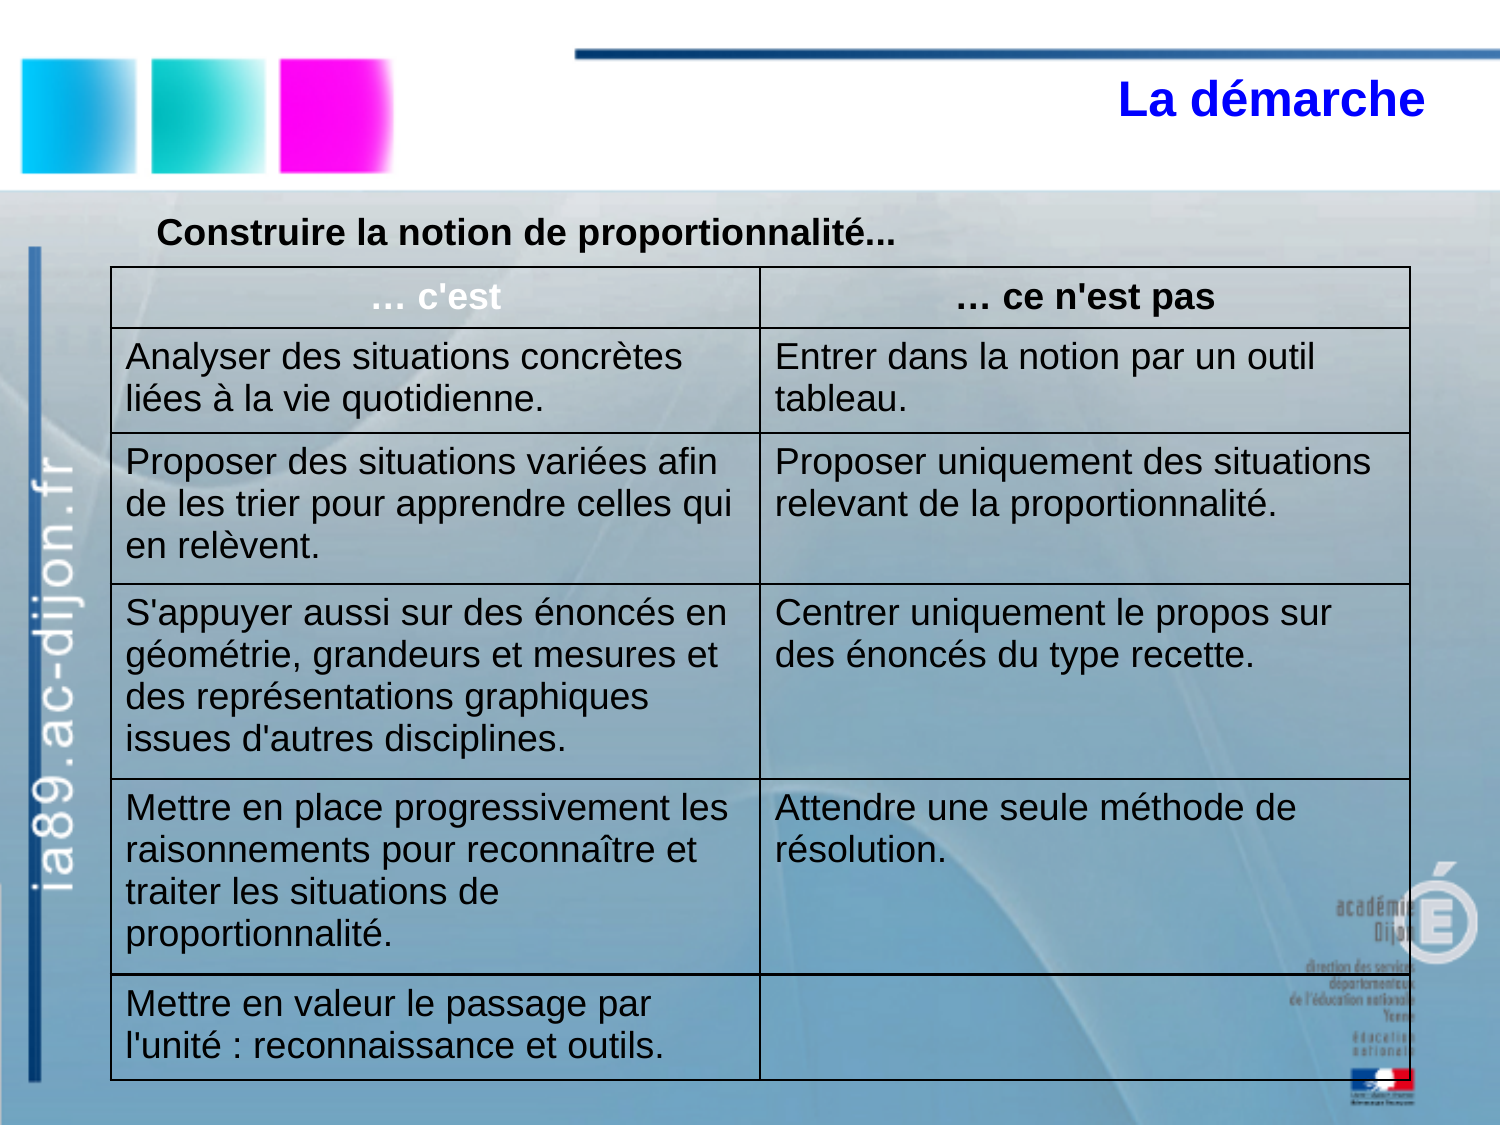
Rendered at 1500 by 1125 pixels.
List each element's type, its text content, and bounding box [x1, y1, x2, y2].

table_cell Proposer uniquement des situations relevant de la proportionnalité. [761, 434, 1409, 583]
table_cell Analyser des situations concrètes liées à la vie quotidienne. [112, 329, 759, 432]
text_box La démarche [531, 59, 1441, 134]
table_header … c'est [112, 268, 759, 327]
table_cell Mettre en place progressivement les raisonnements pour reconnaître et traiter les situations de proportionnalité. [112, 780, 759, 973]
table_cell Mettre en valeur le passage par l'unité : reconnaissance et outils. [112, 976, 759, 1079]
table_cell Entrer dans la notion par un outil tableau. [761, 329, 1409, 432]
text_box Construire la notion de proportionnalité... [141, 200, 1347, 261]
table_cell Attendre une seule méthode de résolution. [761, 780, 1409, 973]
table_cell S'appuyer aussi sur des énoncés en géométrie, grandeurs et mesures et des représentations graphiques issues d'autres disciplines. [112, 585, 759, 778]
table_cell Centrer uniquement le propos sur des énoncés du type recette. [761, 585, 1409, 778]
table_header … ce n'est pas [761, 268, 1409, 327]
table_cell Proposer des situations variées afin de les trier pour apprendre celles qui en relèvent. [112, 434, 759, 583]
picture [0, 0, 1500, 1125]
table_cell [761, 976, 1409, 1079]
